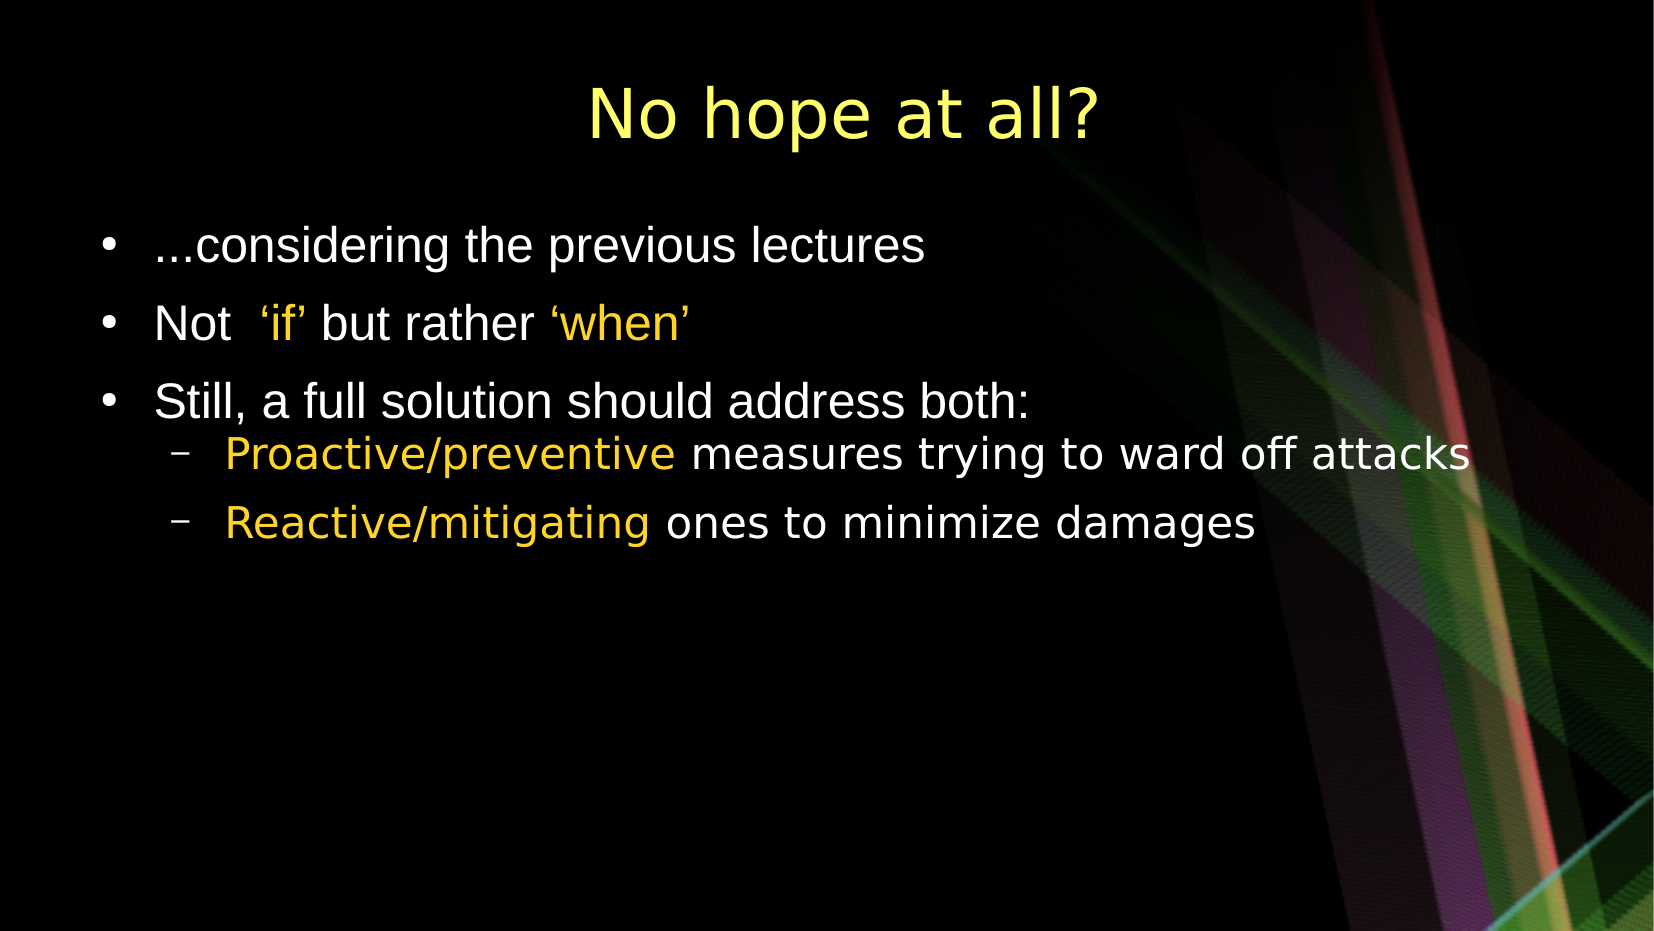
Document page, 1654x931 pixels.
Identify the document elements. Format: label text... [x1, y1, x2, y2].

picture [0, 0, 1654, 931]
title No hope at all? [82, 37, 1607, 193]
list ...considering the previous lectures Not ‘if’ but rather ‘when’ Still, a full solution should address both: Proactive/preventive measures trying to ward off attacks Reactive/mitigating ones to minimize damages [82, 217, 1607, 898]
